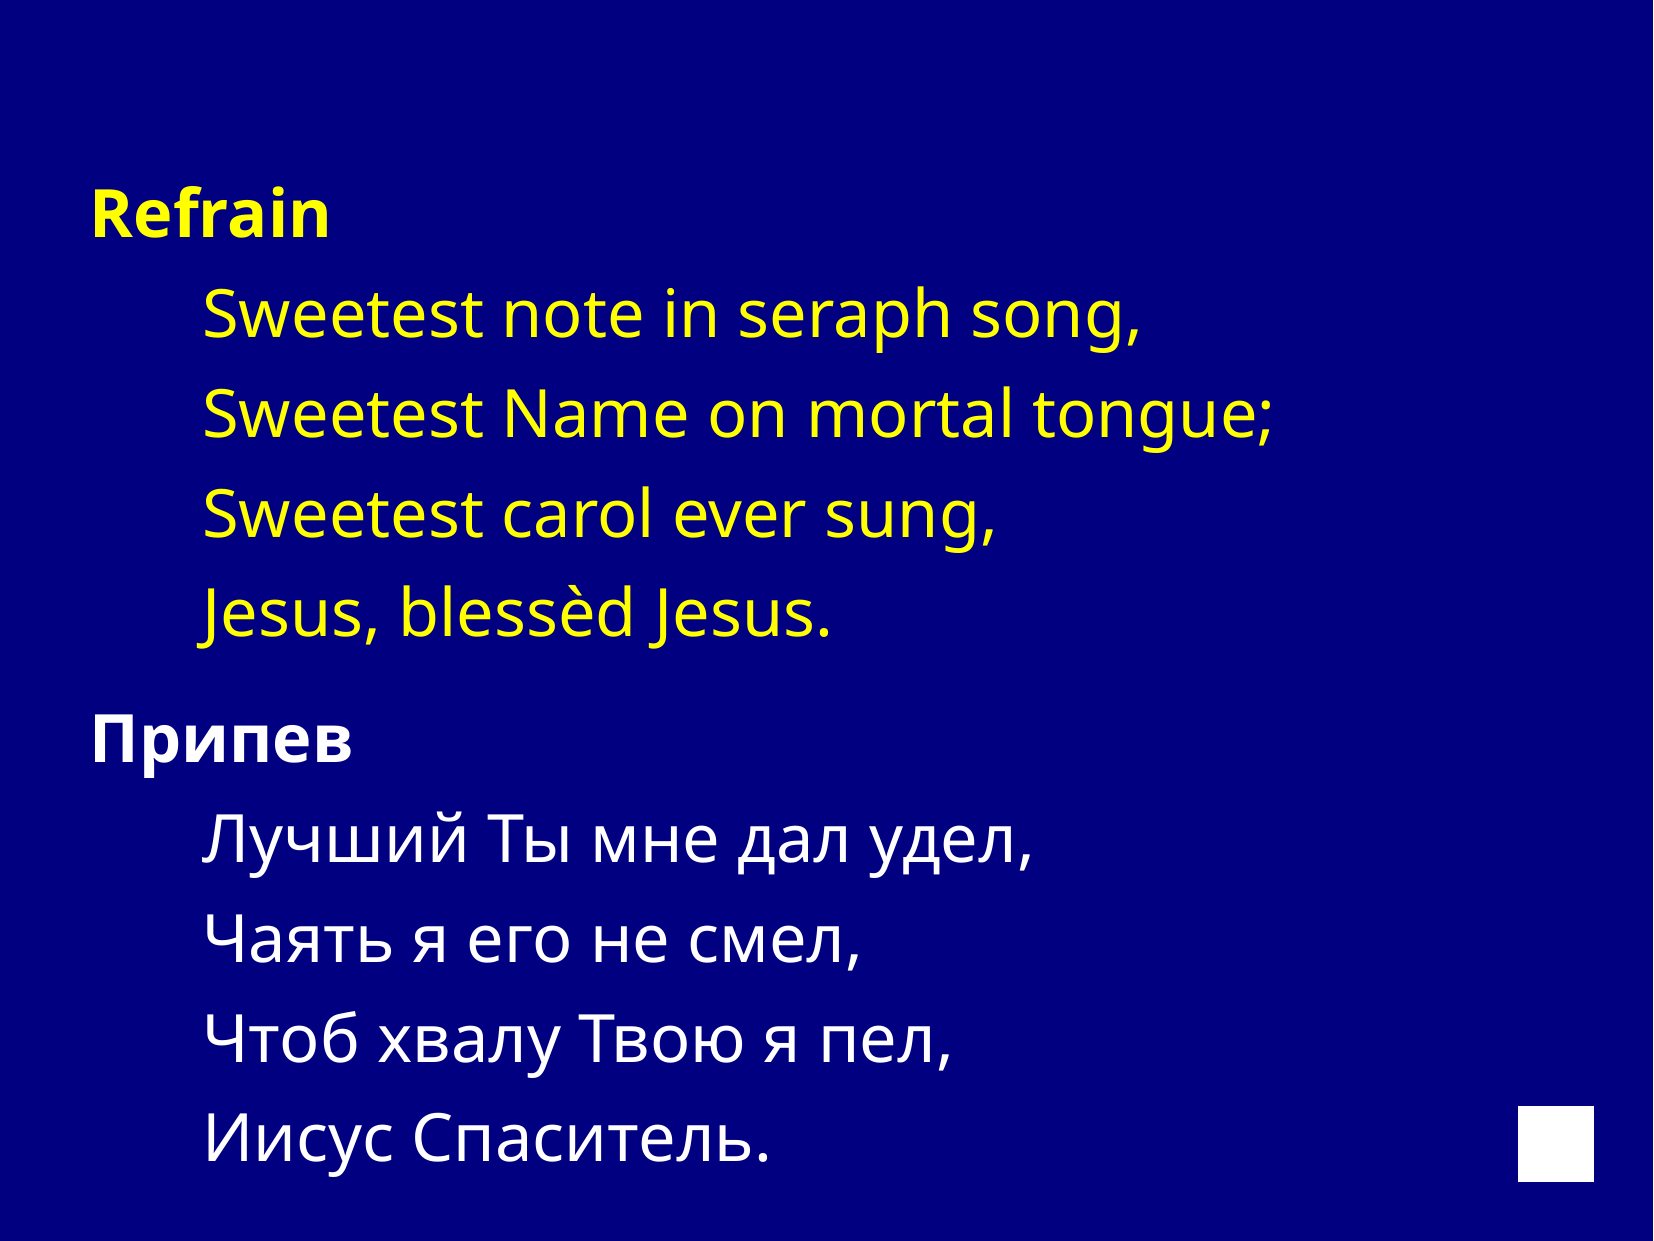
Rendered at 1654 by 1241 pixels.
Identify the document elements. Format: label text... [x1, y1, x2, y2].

text_box Припев Лучший Ты мне дал удел, Чаять я его не смел, Чтоб хвалу Твою я пел, Иисус Спаситель. [75, 675, 1576, 1163]
text_box Refrain Sweetest note in seraph song, Sweetest Name on mortal tongue; Sweetest carol ever sung, Jesus, blessèd Jesus. [75, 150, 1576, 638]
text_box [1518, 1106, 1594, 1182]
